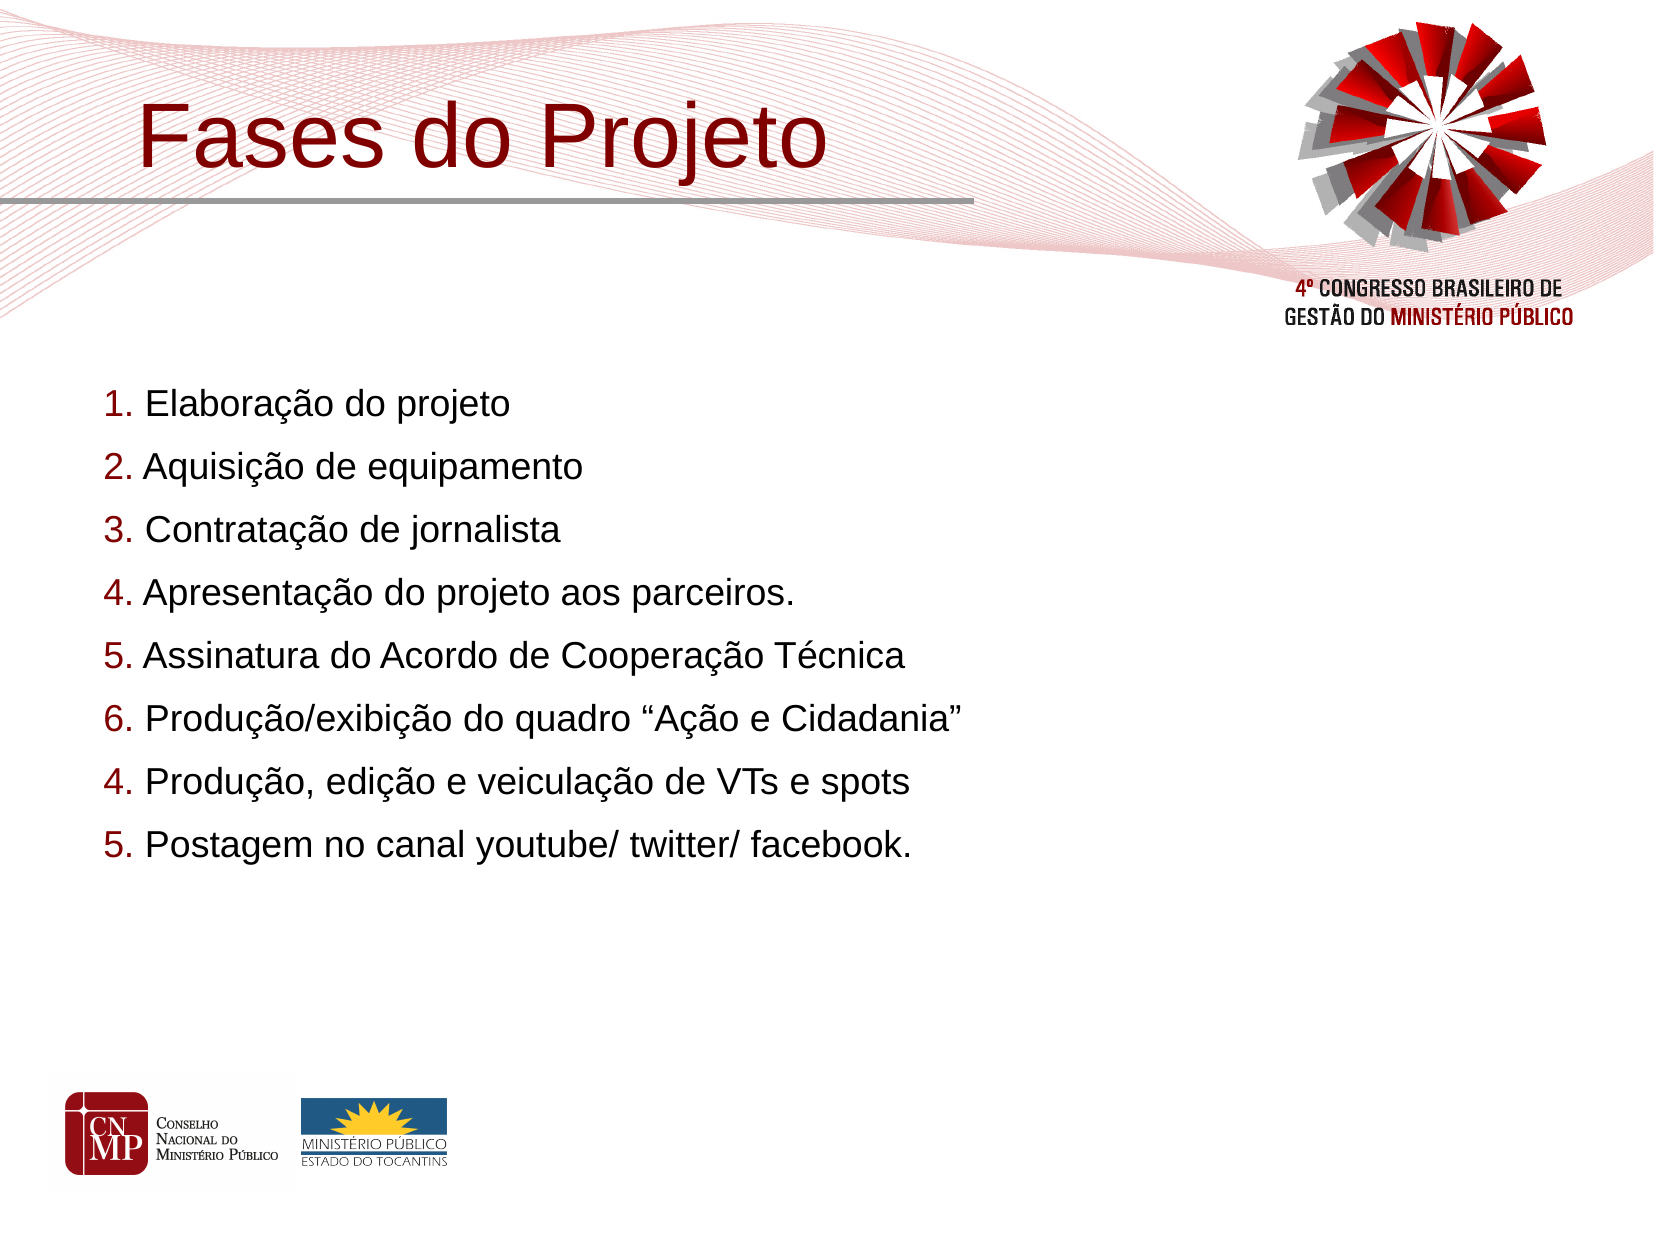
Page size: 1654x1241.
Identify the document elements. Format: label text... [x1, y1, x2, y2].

picture [301, 1098, 447, 1166]
picture [0, 9, 1654, 325]
text_box 1. Elaboração do projeto 2. Aquisição de equipamento 3. Contratação de jornalista 4. Apresentação do projeto aos parceiros. 5. Assinatura do Acordo de Cooperação Técnica 6. Produção/exibição do quadro “Ação e Cidadania” 4. Produção, edição e veiculação de VTs e spots 5. Postagem no canal youtube/ twitter/ facebook. [88, 354, 1536, 853]
text_box Fases do Projeto [0, 77, 999, 195]
picture [47, 1074, 296, 1193]
